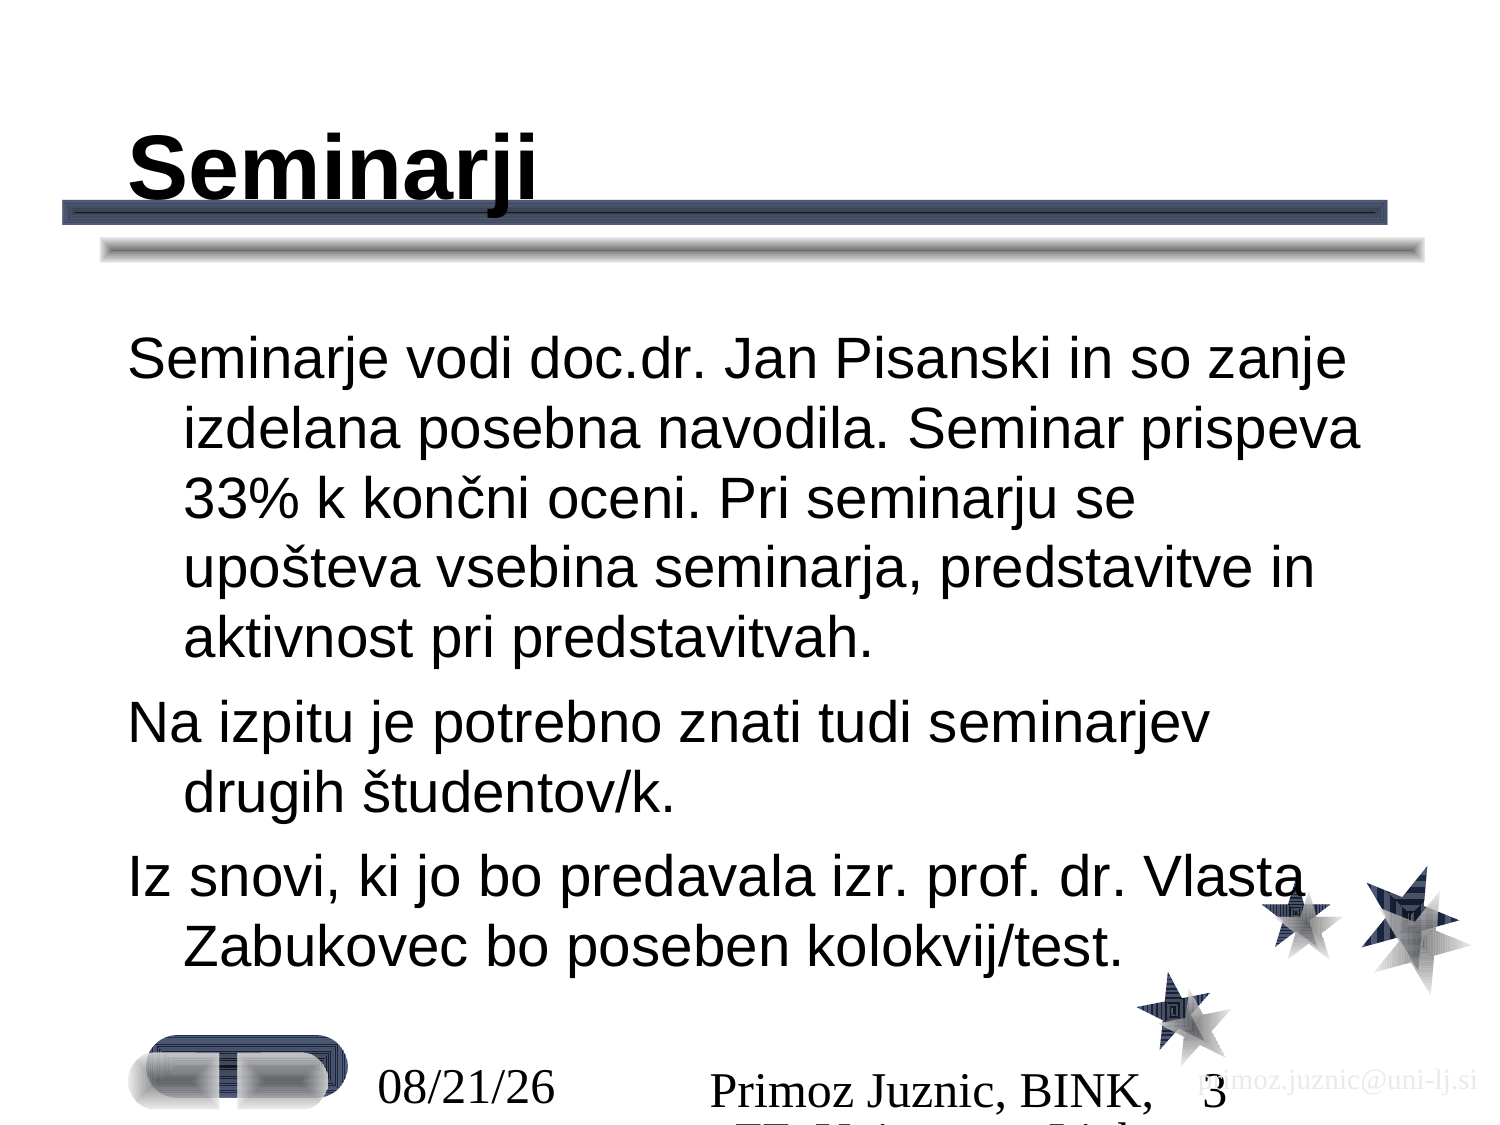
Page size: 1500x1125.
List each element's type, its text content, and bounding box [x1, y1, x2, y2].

list Seminarje vodi doc.dr. Jan Pisanski in so zanje izdelana posebna navodila. Seminar prispeva 33% k končni oceni. Pri seminarju se upošteva vsebina seminarja, predstavitve in aktivnost pri predstavitvah. Na izpitu je potrebno znati tudi seminarjev drugih študentov/k. Iz snovi, ki jo bo predavala izr. prof. dr. Vlasta Zabukovec bo poseben kolokvij/test. [112, 312, 1388, 1072]
title Seminarji [112, 37, 1388, 225]
